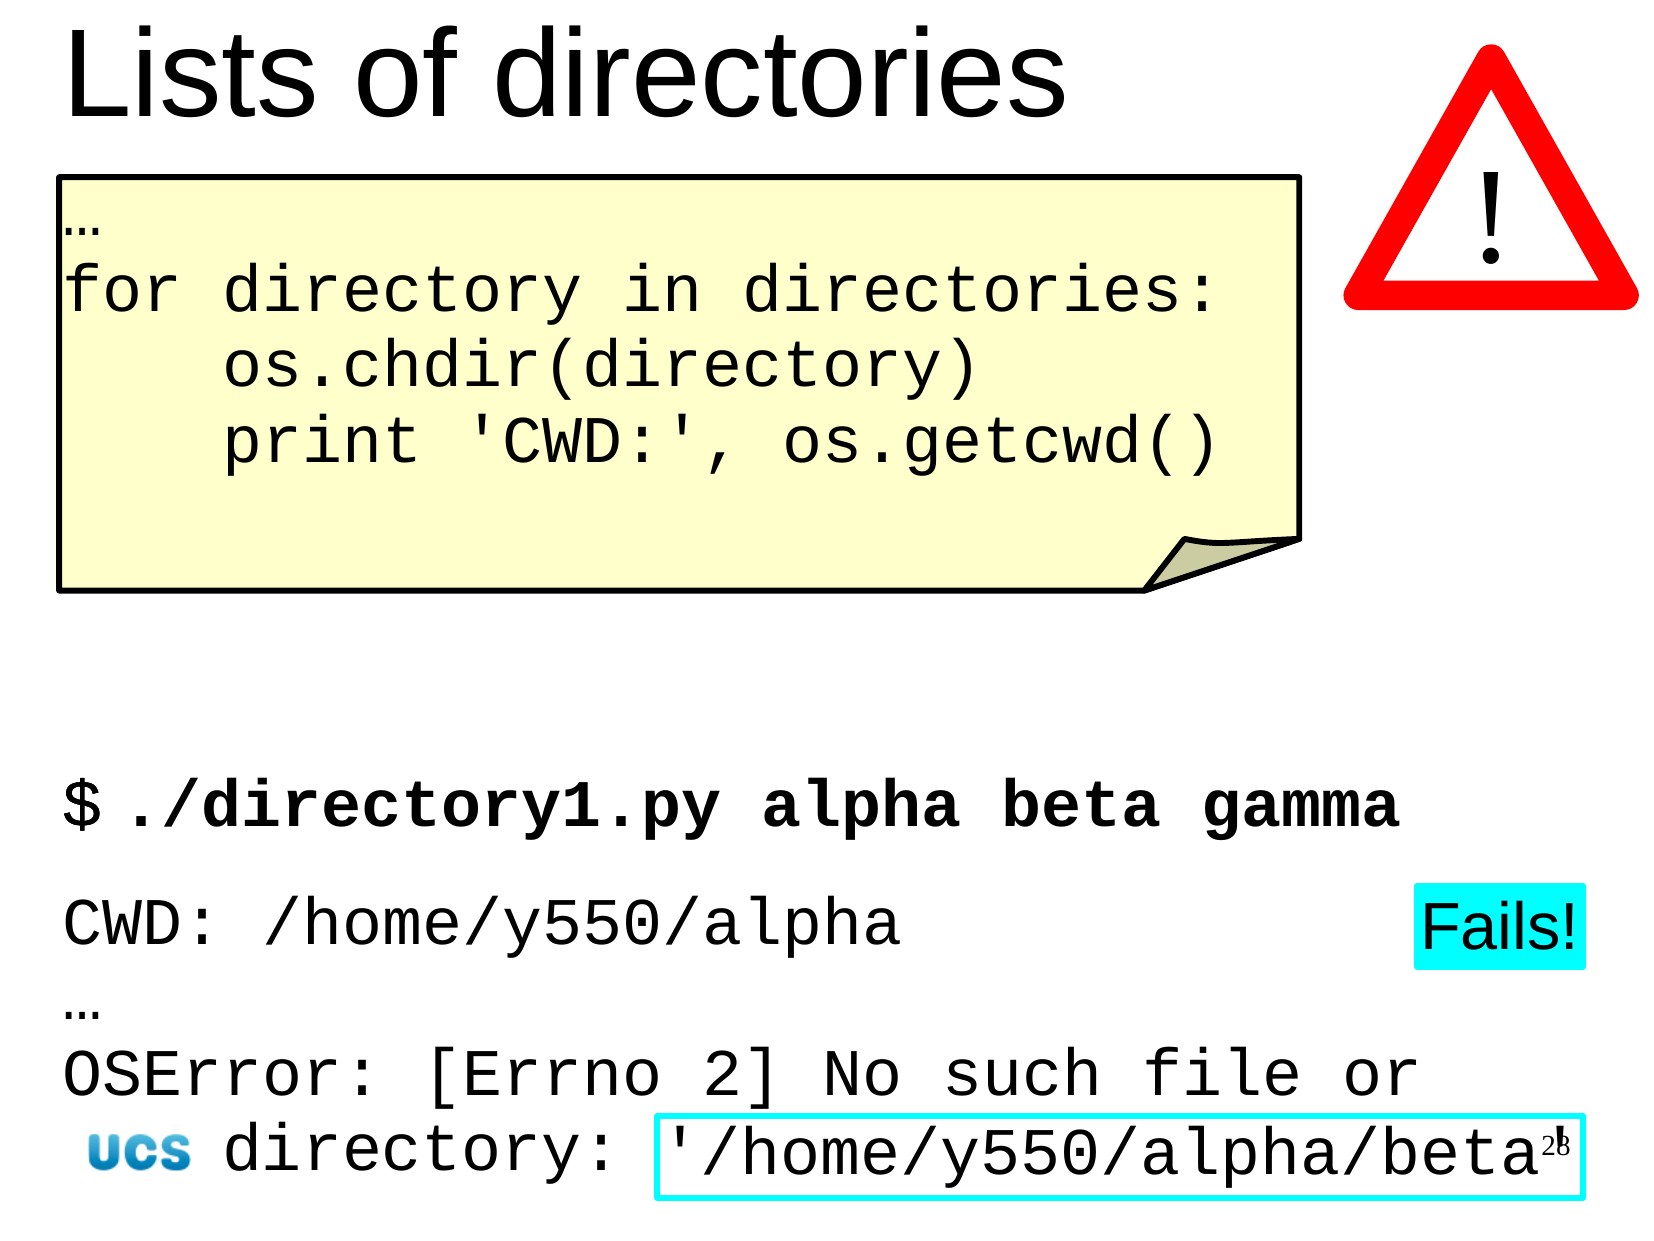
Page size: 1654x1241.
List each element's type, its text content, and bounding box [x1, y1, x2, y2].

text_box $ [59, 767, 106, 850]
text_box … for directory in directories: os.chdir(directory) print 'CWD:', os.getcwd() [59, 177, 1300, 591]
text_box ./directory1.py alpha beta gamma [118, 767, 1405, 850]
text_box CWD: /home/y550/alpha … OSError: [Errno 2] No such file or directory: [59, 885, 1426, 1194]
text_box Fails! [1417, 885, 1583, 967]
text_box '/home/y550/alpha/beta' [657, 1116, 1584, 1198]
text_box Lists of directories [59, 0, 1073, 146]
text_box ! [1358, 59, 1625, 296]
